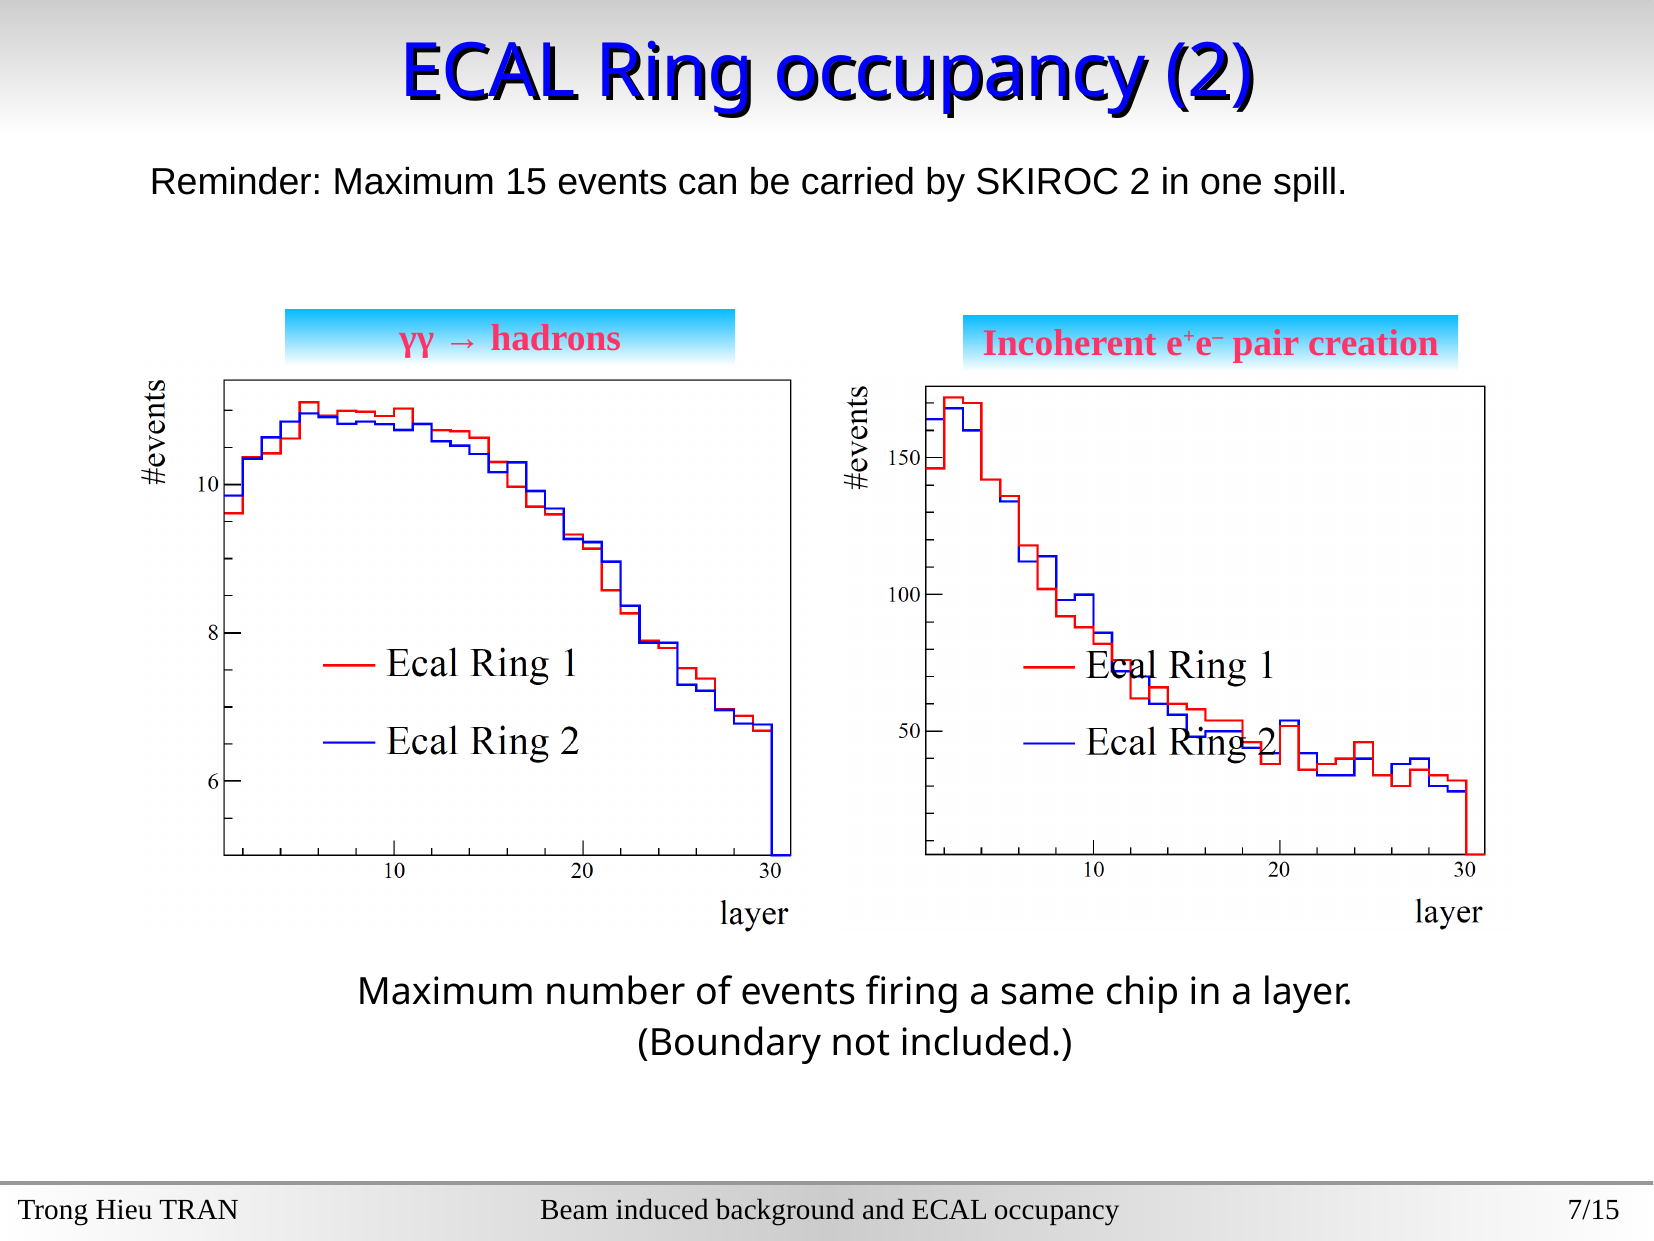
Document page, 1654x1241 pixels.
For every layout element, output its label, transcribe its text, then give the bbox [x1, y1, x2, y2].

picture [135, 345, 811, 933]
text_box Maximum number of events firing a same chip in a layer. (Boundary not included.) [225, 957, 1485, 1077]
picture [840, 371, 1516, 931]
text_box Reminder: Maximum 15 events can be carried by SKIROC 2 in one spill. [135, 153, 1531, 211]
title ECAL Ring occupancy (2) [0, 0, 1654, 136]
text_box Incoherent e+e– pair creation [963, 315, 1459, 372]
text_box γγ → hadrons [285, 309, 736, 366]
